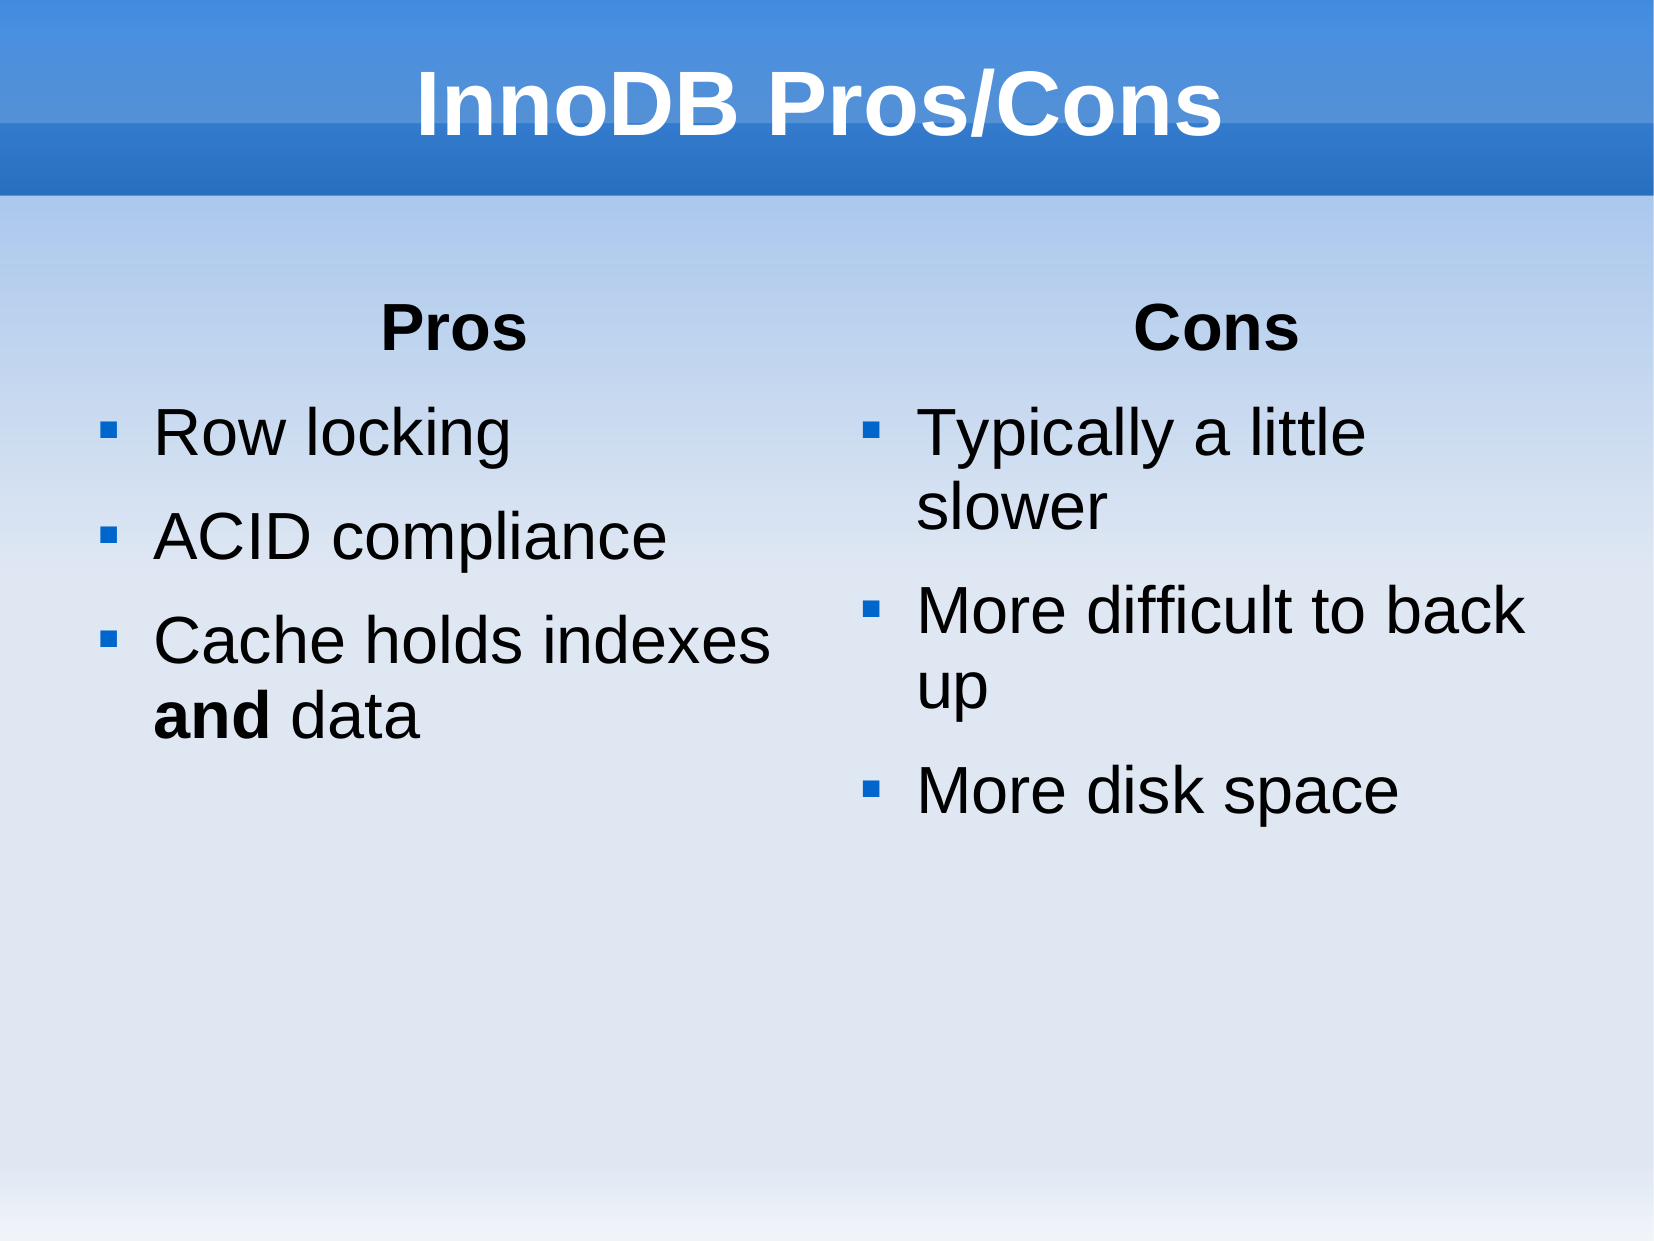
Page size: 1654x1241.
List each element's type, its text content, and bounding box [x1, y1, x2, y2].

title InnoDB Pros/Cons [76, 0, 1565, 208]
list Cons Typically a little slower More difficult to back up More disk space [845, 290, 1572, 1109]
picture [0, 0, 1654, 1241]
list Pros Row locking ACID compliance Cache holds indexes and data [82, 290, 809, 1109]
